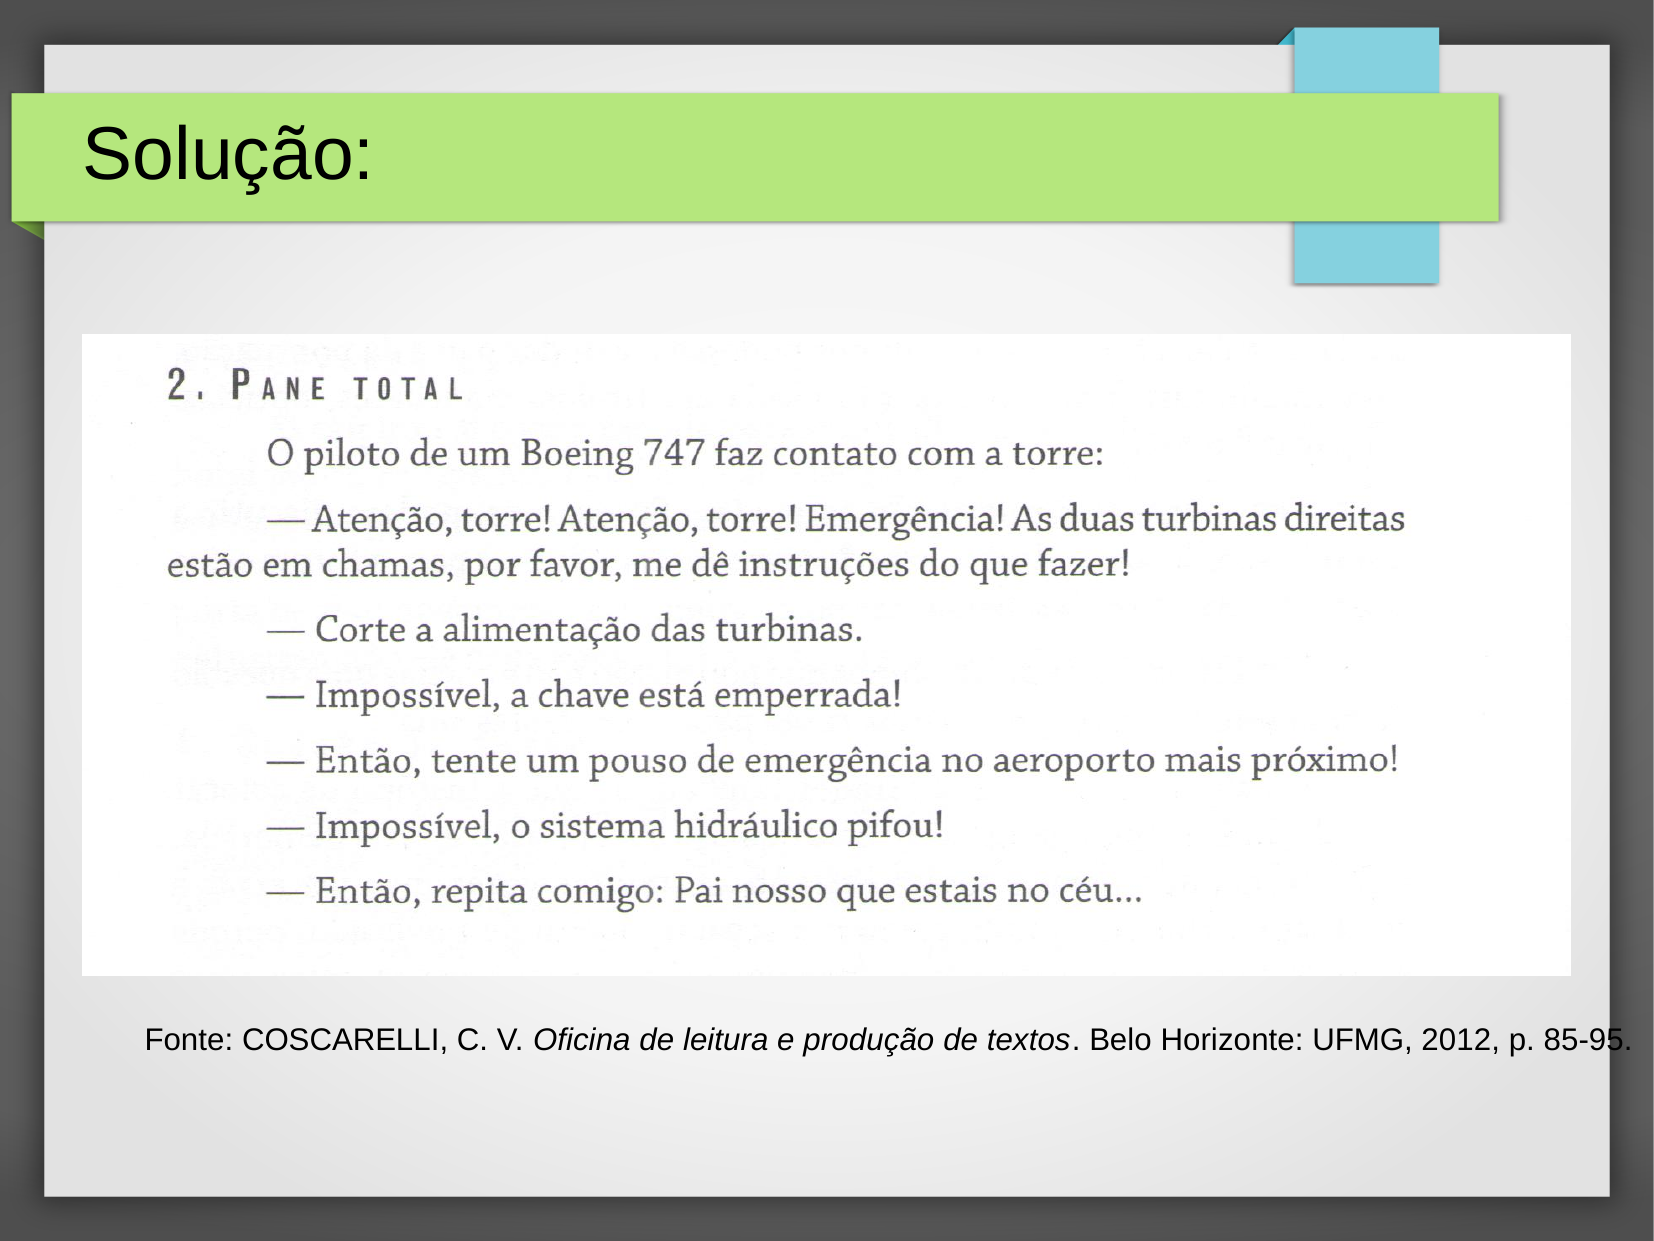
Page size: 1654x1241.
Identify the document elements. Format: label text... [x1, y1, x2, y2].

title Solução: [82, 94, 1264, 213]
text_box Fonte: COSCARELLI, C. V. Oficina de leitura e produção de textos. Belo Horizonte: UFMG, 2012, p. 85-95. [129, 968, 1524, 1111]
picture [0, 0, 1654, 1241]
